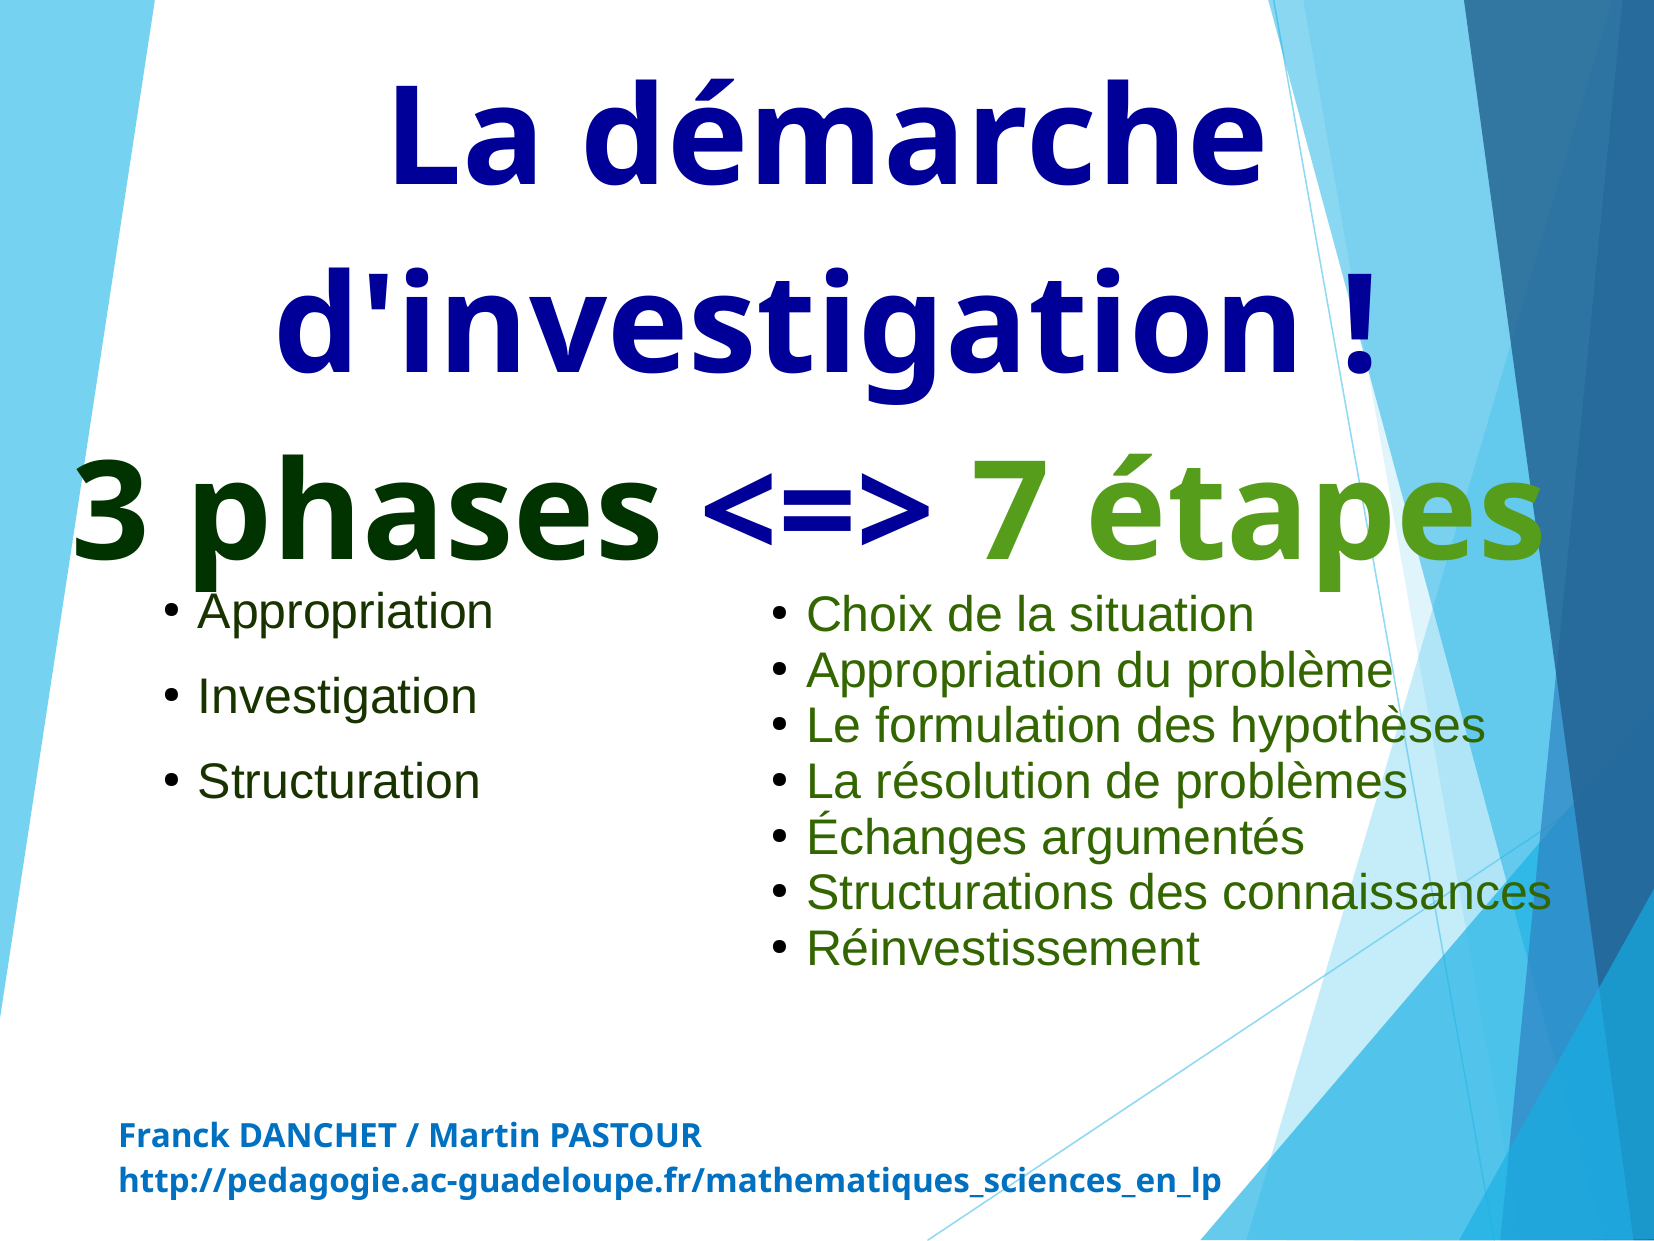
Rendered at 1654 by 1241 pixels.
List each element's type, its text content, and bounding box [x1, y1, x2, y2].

text_box Choix de la situation Appropriation du problème Le formulation des hypothèses La résolution de problèmes Échanges argumentés Structurations des connaissances Réinvestissement [755, 578, 1619, 1096]
title La démarche d'investigation ! 3 phases <=> 7 étapes [0, 0, 1654, 638]
text_box Appropriation Investigation Structuration [147, 575, 609, 875]
text_box Franck DANCHET / Martin PASTOUR http://pedagogie.ac-guadeloupe.fr/mathematiques_sciences_en_lp [118, 1074, 1312, 1241]
